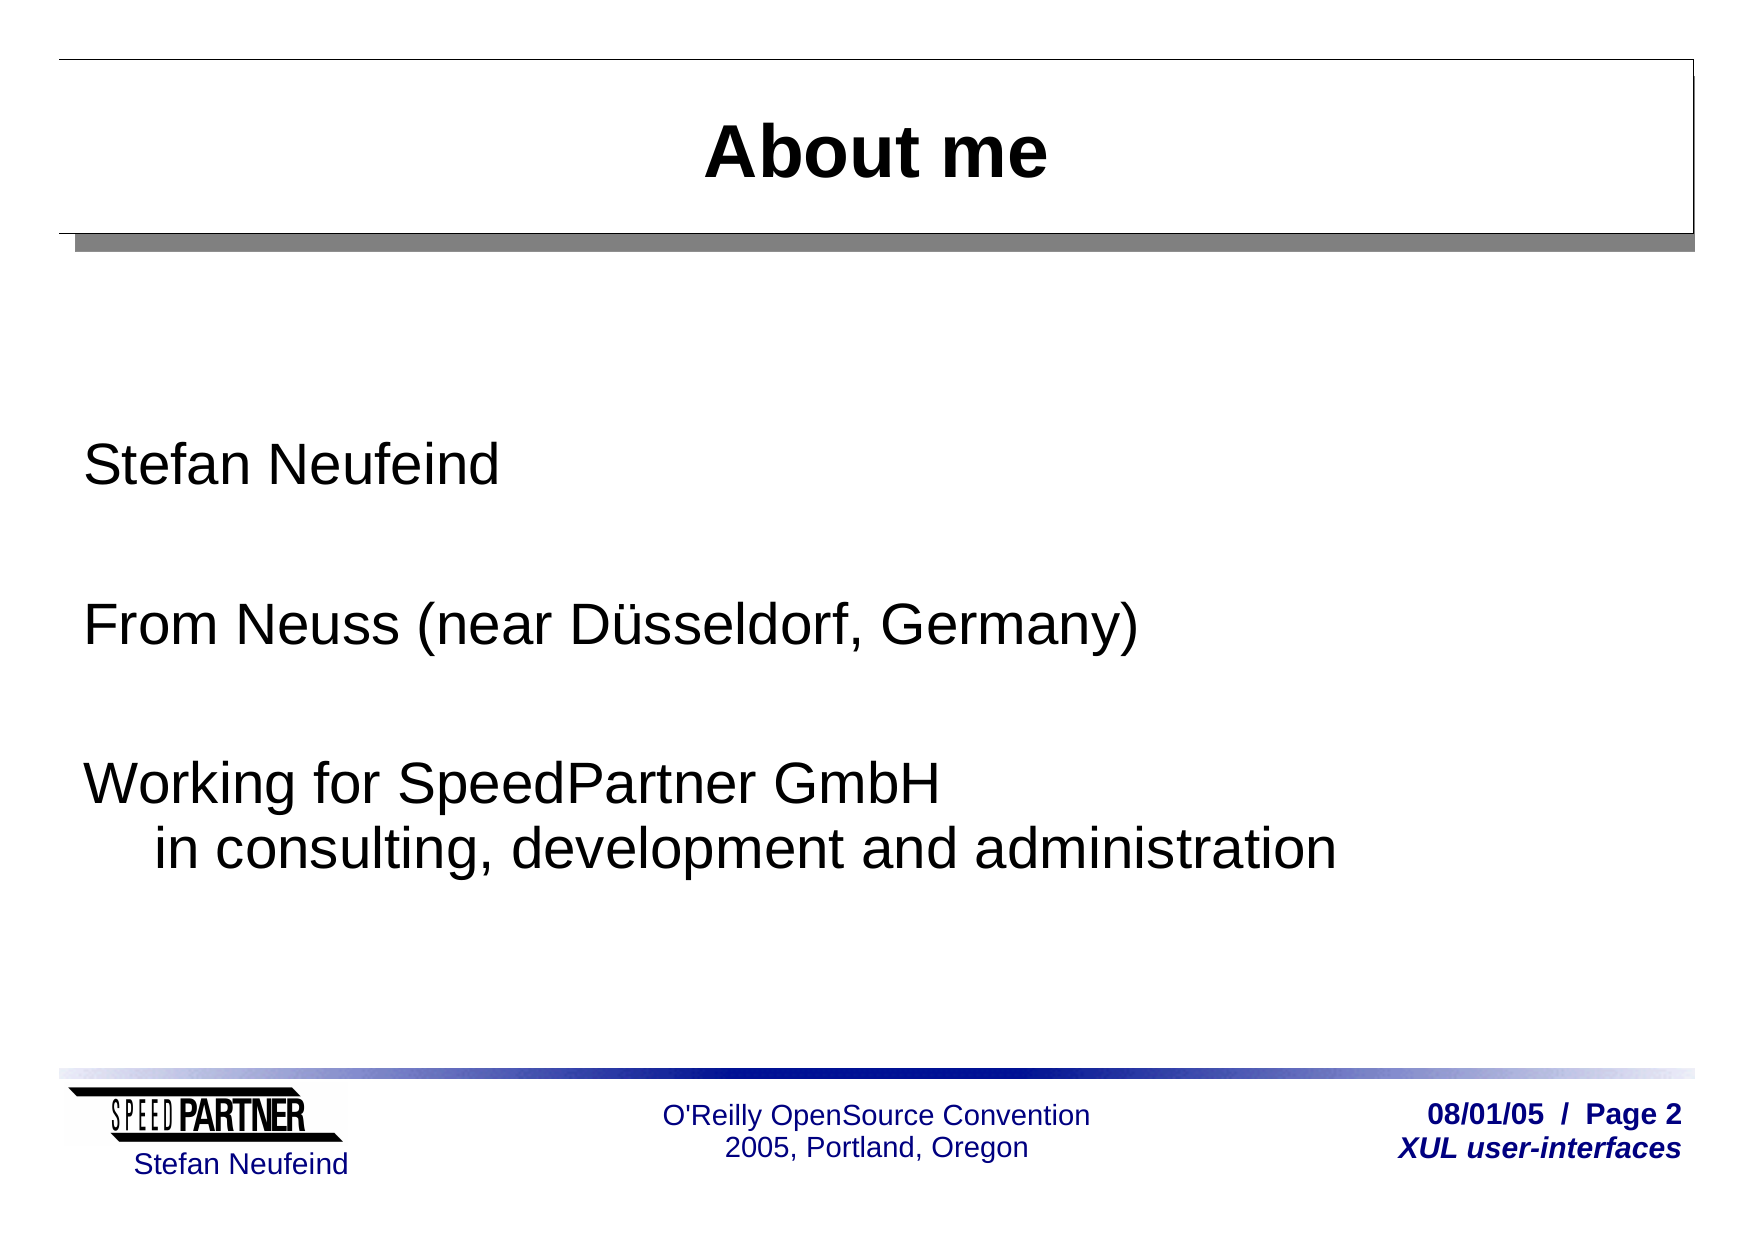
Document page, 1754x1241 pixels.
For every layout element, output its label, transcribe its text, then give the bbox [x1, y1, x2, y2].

list Stefan Neufeind From Neuss (near Düsseldorf, Germany) Working for SpeedPartner GmbH in consulting, development and administration [71, 272, 1695, 1055]
title About me [59, 59, 1695, 244]
picture [64, 1082, 348, 1146]
picture [59, 1068, 1695, 1079]
